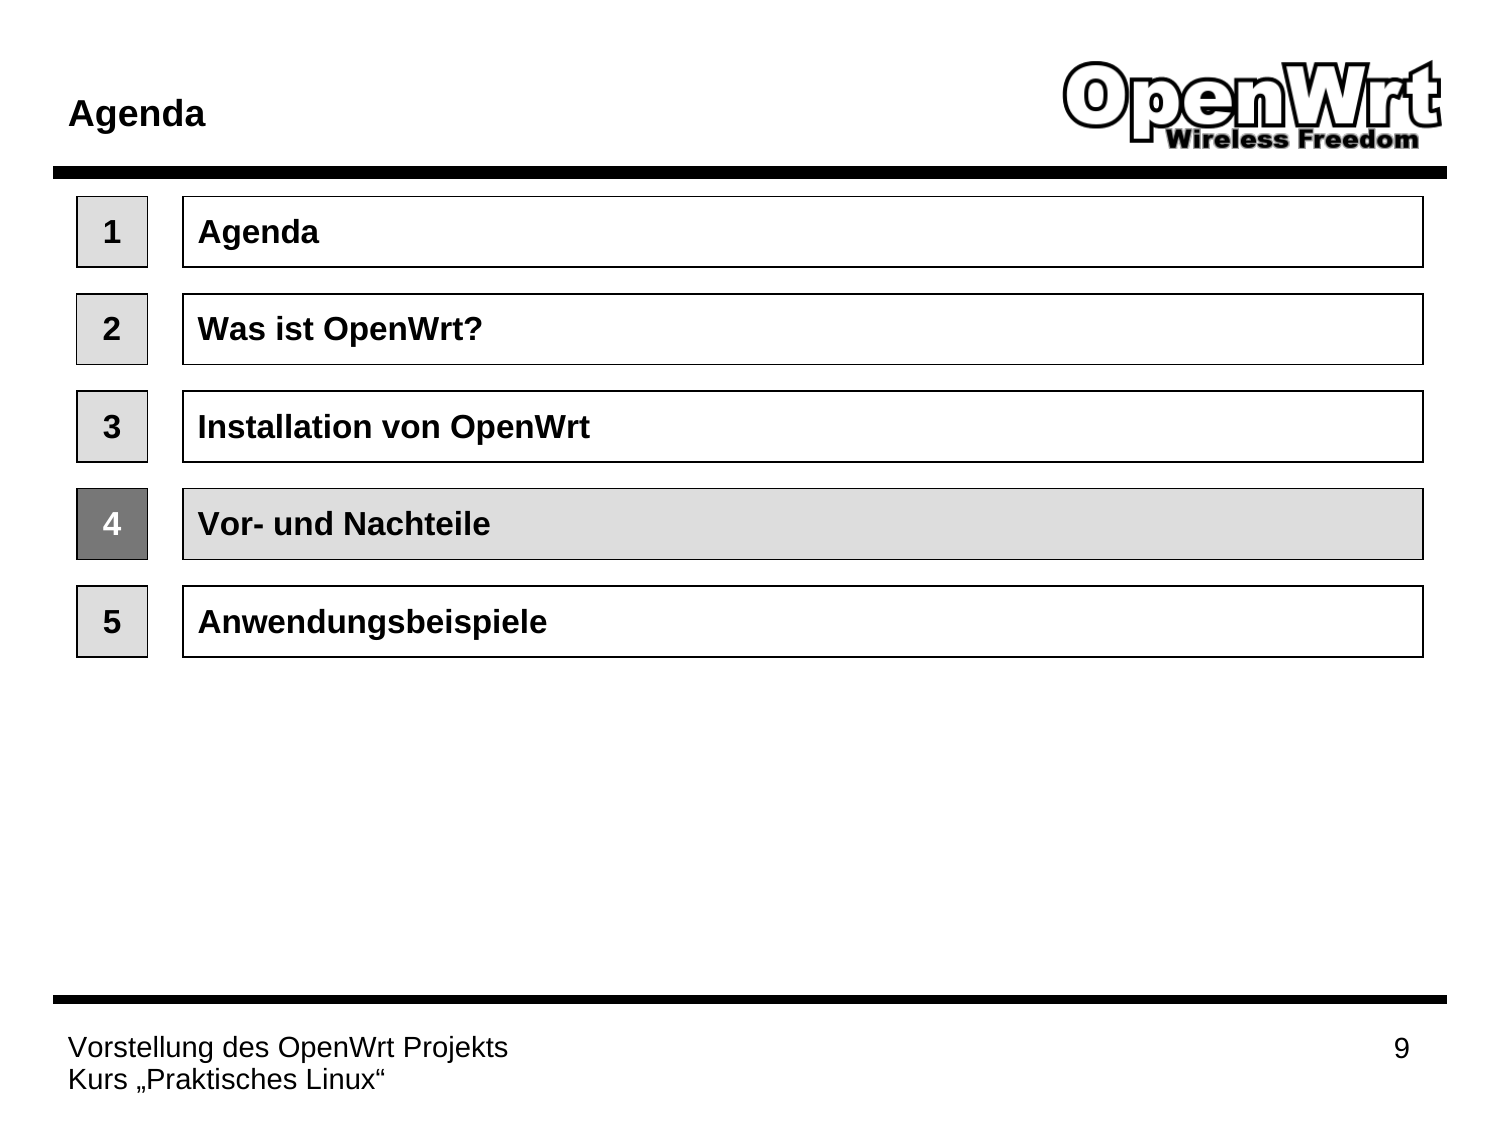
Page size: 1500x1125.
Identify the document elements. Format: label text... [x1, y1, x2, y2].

title Agenda [53, 53, 870, 173]
text_box 4 [76, 488, 148, 560]
text_box Anwendungsbeispiele [183, 586, 1424, 658]
text_box Agenda [183, 196, 1424, 268]
text_box 3 [76, 391, 148, 462]
text_box 1 [76, 196, 148, 268]
text_box Installation von OpenWrt [183, 391, 1424, 462]
picture [1057, 54, 1447, 154]
text_box 5 [76, 586, 148, 658]
text_box 2 [76, 293, 148, 365]
text_box Vor- und Nachteile [183, 488, 1424, 560]
text_box Was ist OpenWrt? [183, 293, 1424, 365]
